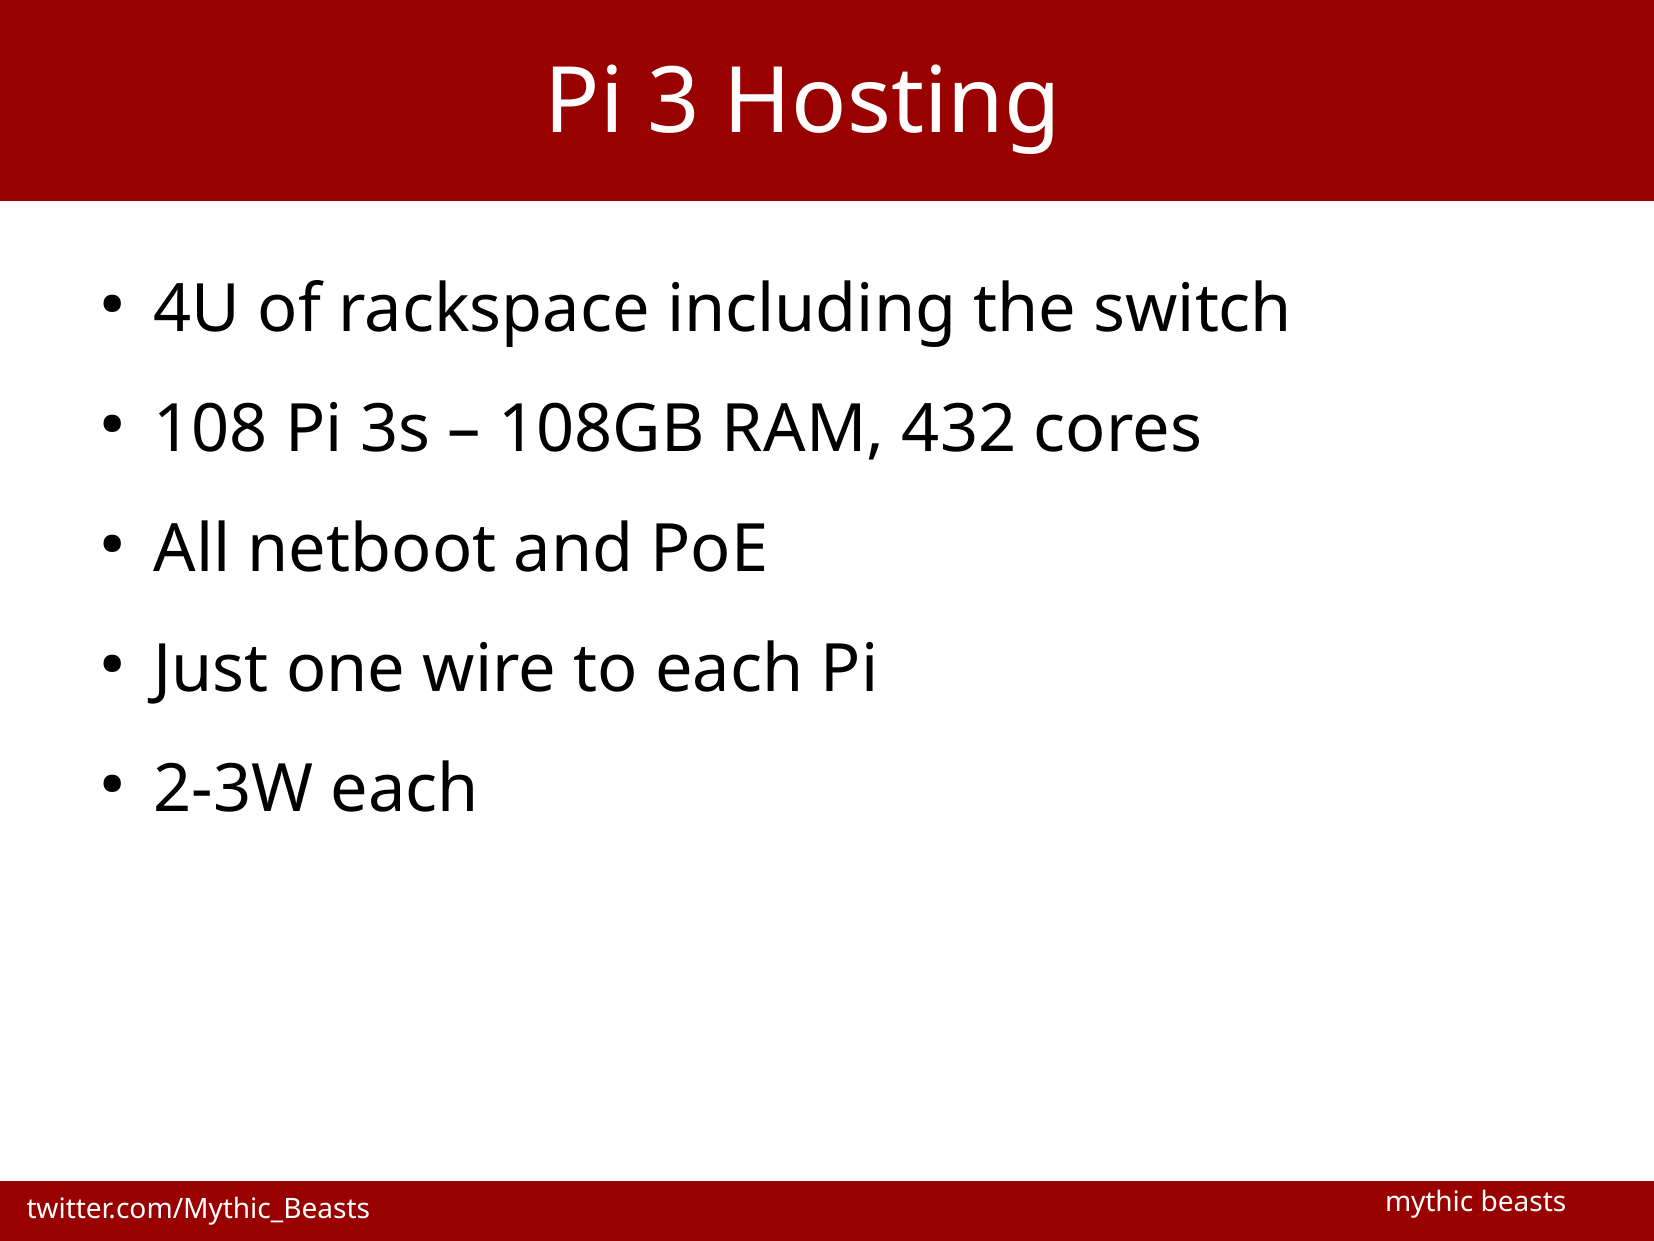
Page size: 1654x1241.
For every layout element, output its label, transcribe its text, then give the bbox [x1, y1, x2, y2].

title Pi 3 Hosting [59, 0, 1548, 201]
list 4U of rackspace including the switch 108 Pi 3s – 108GB RAM, 432 cores All netboot and PoE Just one wire to each Pi 2-3W each [82, 259, 1571, 1063]
